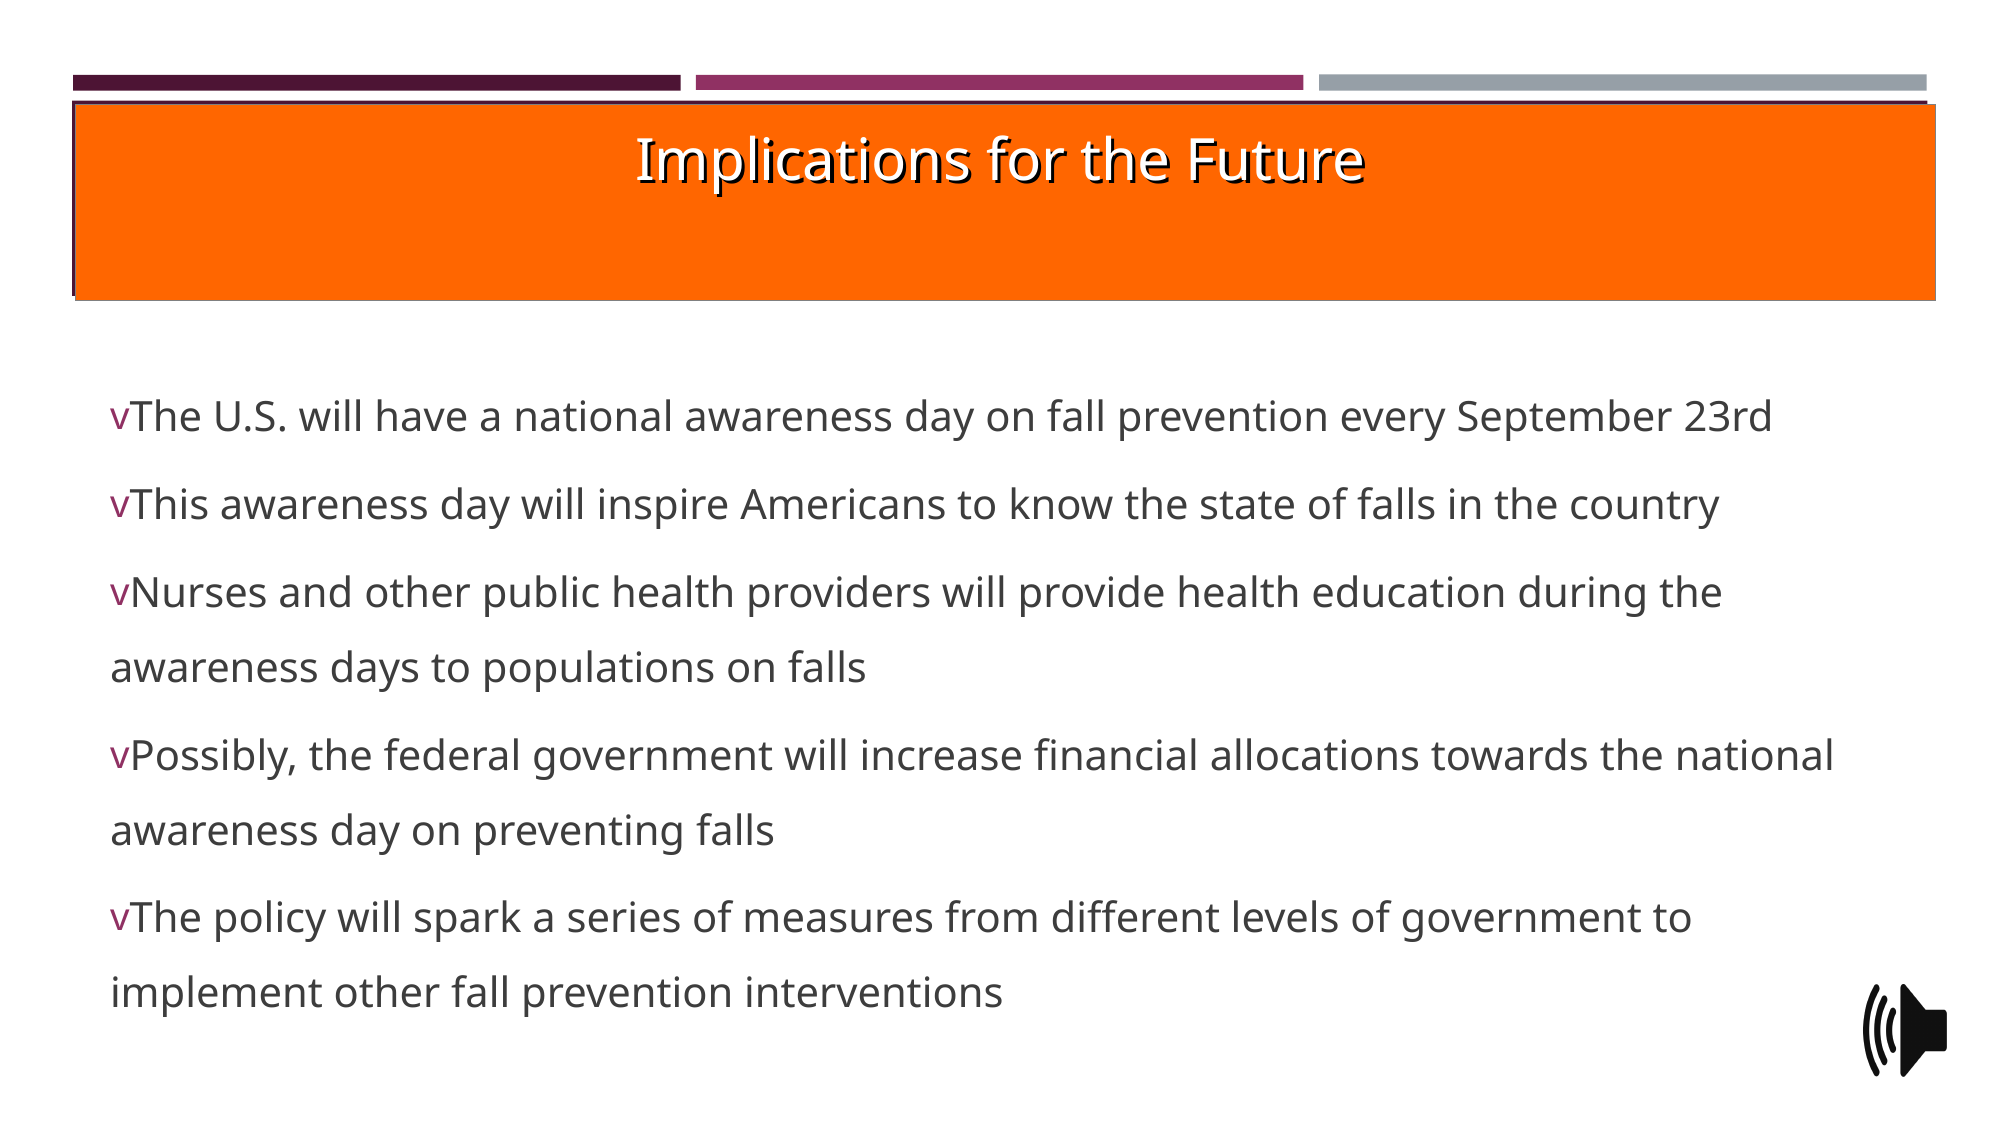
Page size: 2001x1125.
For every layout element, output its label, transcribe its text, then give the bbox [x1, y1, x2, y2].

picture [1860, 967, 1951, 1096]
text_box [75, 105, 1935, 300]
list The U.S. will have a national awareness day on fall prevention every September 23rd This awareness day will inspire Americans to know the state of falls in the country Nurses and other public health providers will provide health education during the awareness days to populations on falls Possibly, the federal government will increase financial allocations towards the national awareness day on preventing falls The policy will spark a series of measures from different levels of government to implement other fall prevention interventions [95, 357, 1905, 1083]
title Implications for the Future [95, 115, 1905, 282]
